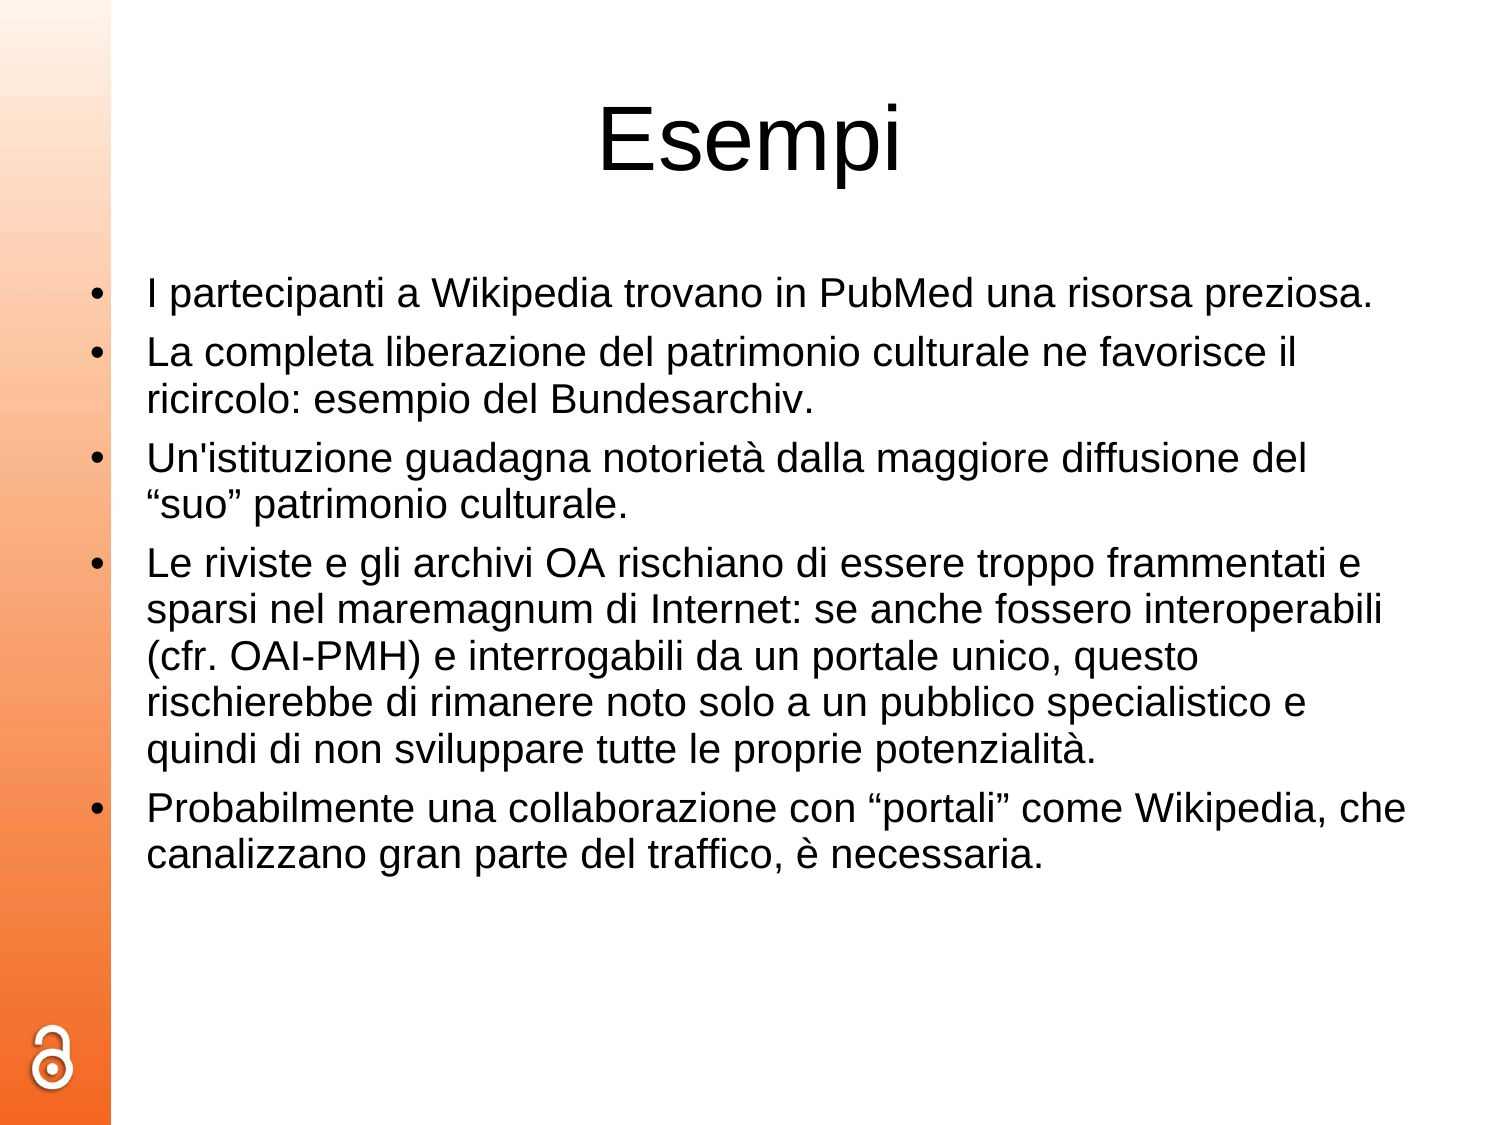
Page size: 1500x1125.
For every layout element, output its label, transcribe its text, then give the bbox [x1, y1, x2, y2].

title Esempi [75, 45, 1426, 233]
list I partecipanti a Wikipedia trovano in PubMed una risorsa preziosa. La completa liberazione del patrimonio culturale ne favorisce il ricircolo: esempio del Bundesarchiv. Un'istituzione guadagna notorietà dalla maggiore diffusione del “suo” patrimonio culturale. Le riviste e gli archivi OA rischiano di essere troppo frammentati e sparsi nel maremagnum di Internet: se anche fossero interoperabili (cfr. OAI-PMH) e interrogabili da un portale unico, questo rischierebbe di rimanere noto solo a un pubblico specialistico e quindi di non sviluppare tutte le proprie potenzialità. Probabilmente una collaborazione con “portali” come Wikipedia, che canalizzano gran parte del traffico, è necessaria. [75, 262, 1426, 1005]
picture [0, 0, 1500, 1125]
